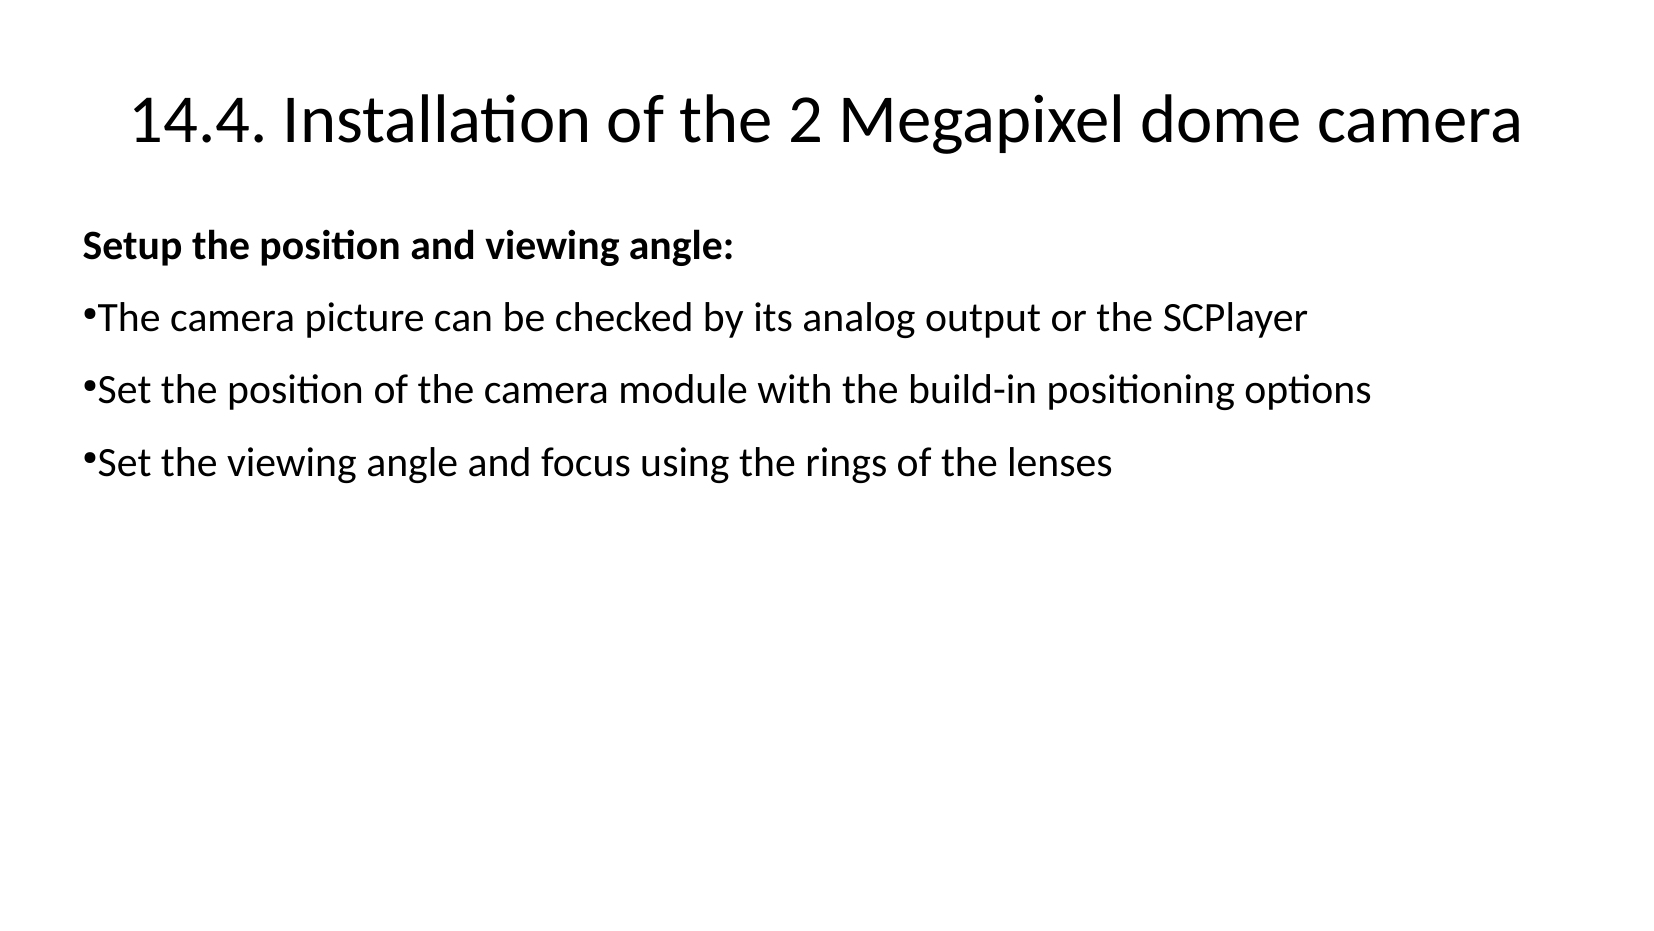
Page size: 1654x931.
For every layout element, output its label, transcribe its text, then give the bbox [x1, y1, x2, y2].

title 14.4. Installation of the 2 Megapixel dome camera [82, 73, 1571, 157]
subtitle Setup the position and viewing angle: The camera picture can be checked by its analog output or the SCPlayer Set the position of the camera module with the build-in positioning options Set the viewing angle and focus using the rings of the lenses [82, 217, 1571, 758]
